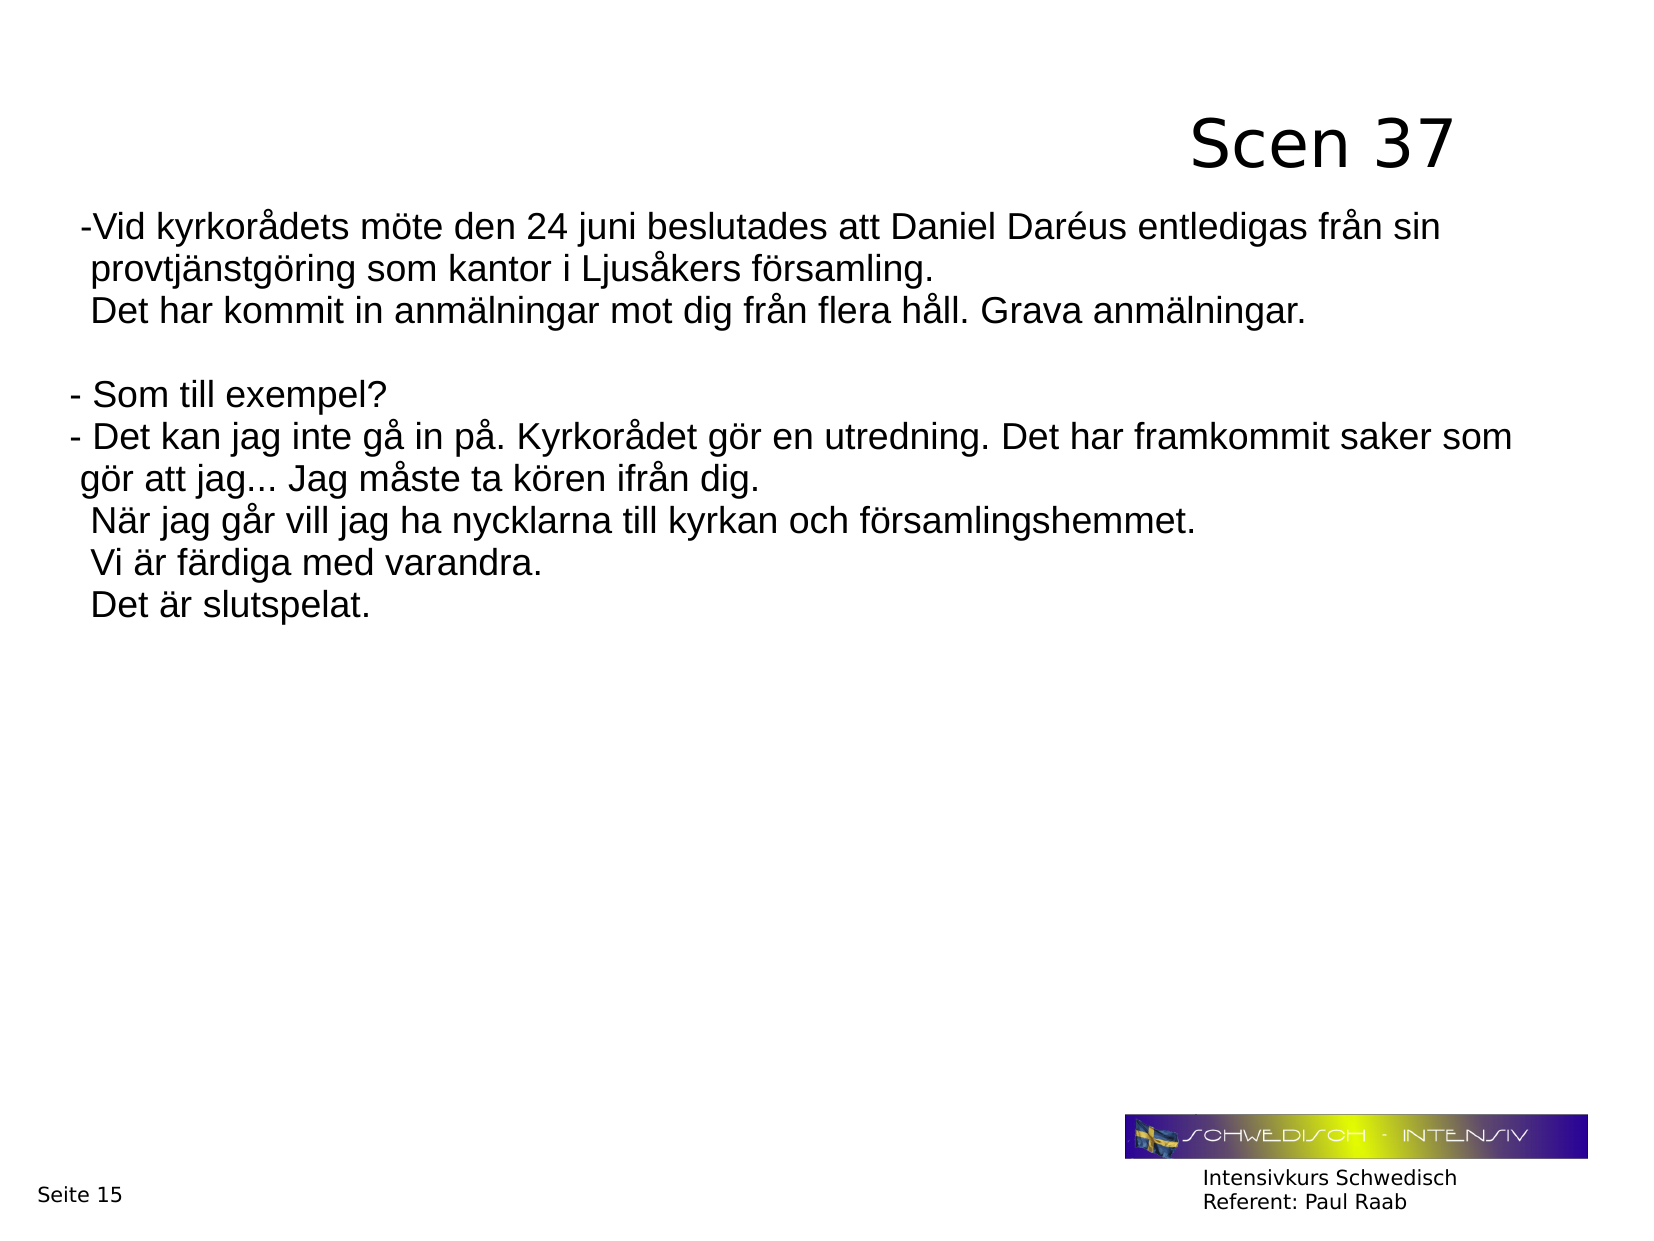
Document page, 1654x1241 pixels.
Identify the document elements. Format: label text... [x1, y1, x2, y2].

text_box -Vid kyrkorådets möte den 24 juni beslutades att Daniel Daréus entledigas från sin provtjänstgöring som kantor i Ljusåkers församling. Det har kommit in anmälningar mot dig från flera håll. Grava anmälningar. - Som till exempel? - Det kan jag inte gå in på. Kyrkorådet gör en utredning. Det har framkommit saker som gör att jag... Jag måste ta kören ifrån dig. När jag går vill jag ha nycklarna till kyrkan och församlingshemmet. Vi är färdiga med varandra. Det är slutspelat. [54, 198, 1540, 633]
text_box Scen 37 [1153, 97, 1489, 191]
picture [1125, 1114, 1588, 1159]
